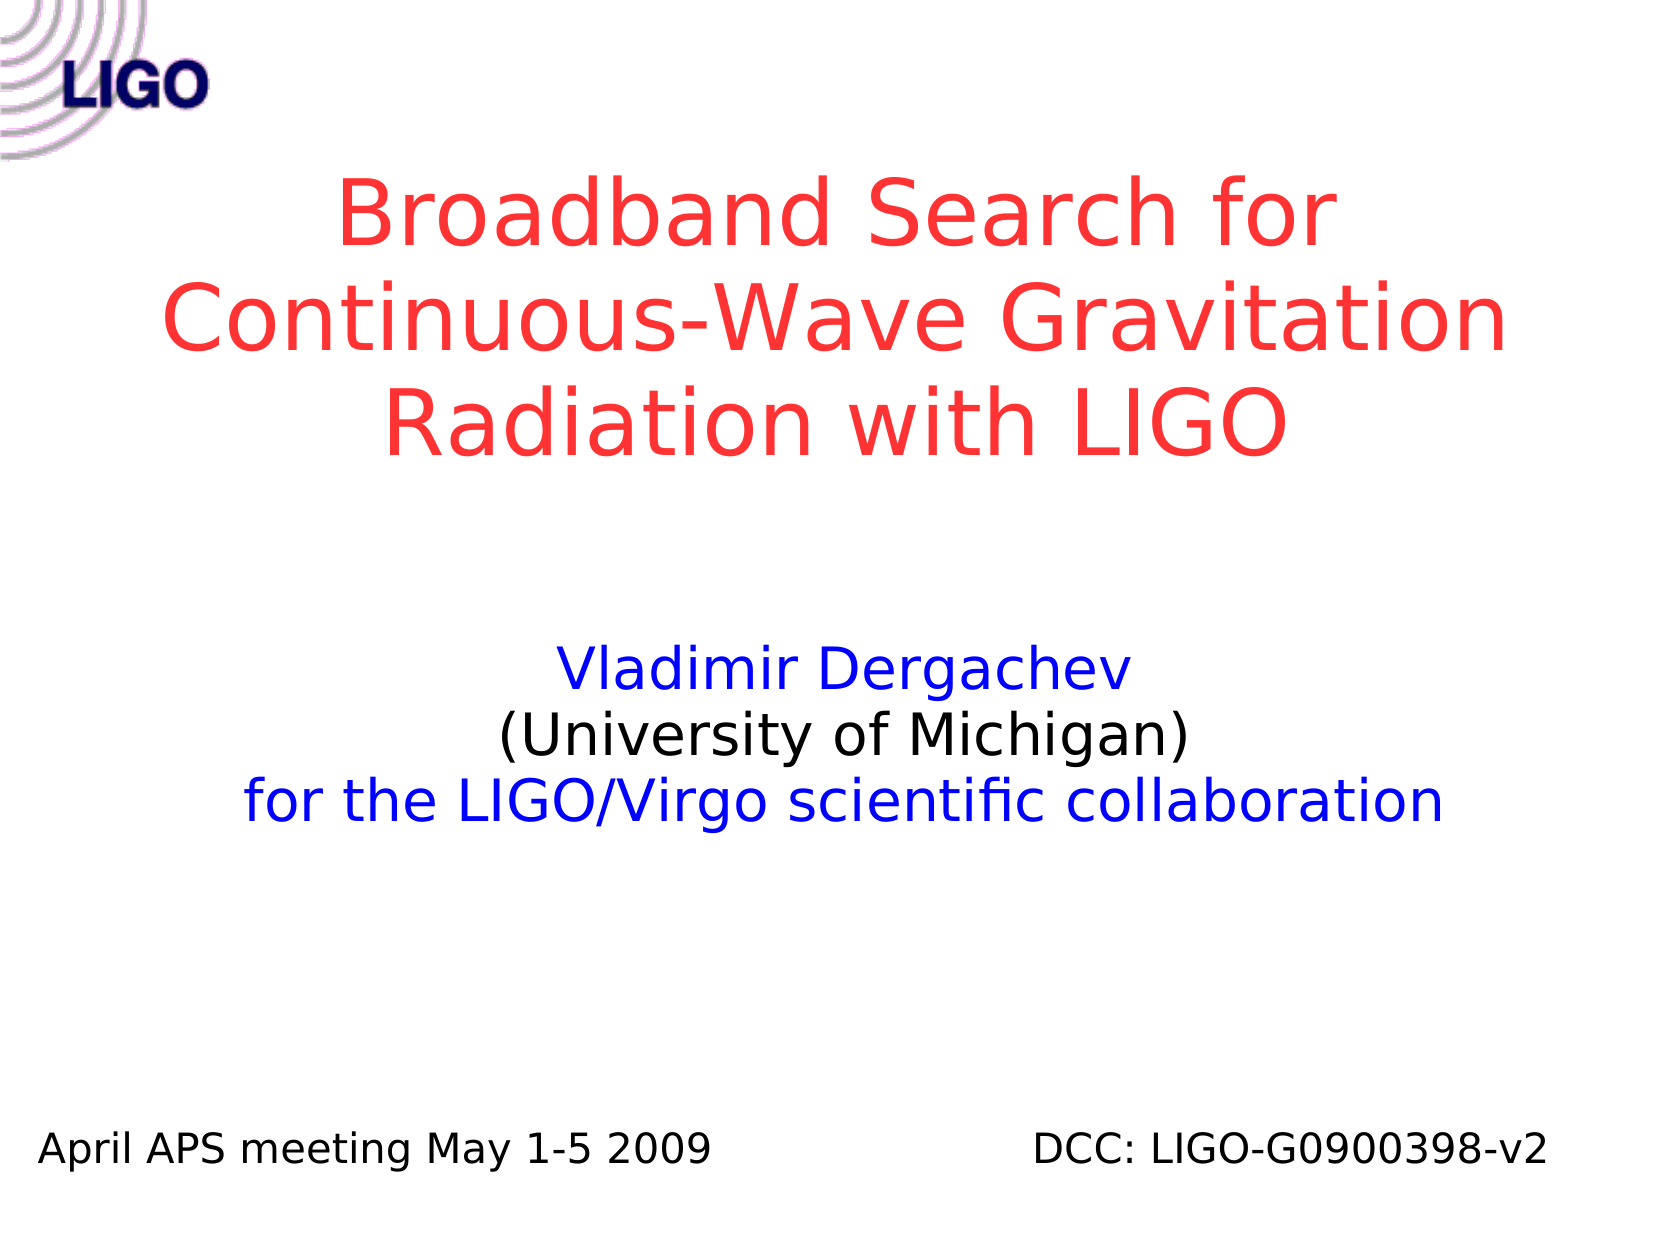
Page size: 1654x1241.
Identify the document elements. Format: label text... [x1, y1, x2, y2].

subtitle Vladimir Dergachev (University of Michigan) for the LIGO/Virgo scientific collaboration [121, 344, 1534, 1127]
title Broadband Search for Continuous-Wave Gravitation Radiation with LIGO [98, 158, 1575, 480]
picture [0, 0, 210, 162]
text_box DCC: LIGO-G0900398-v2 [1032, 1126, 1622, 1174]
text_box April APS meeting May 1-5 2009 [37, 1126, 951, 1174]
